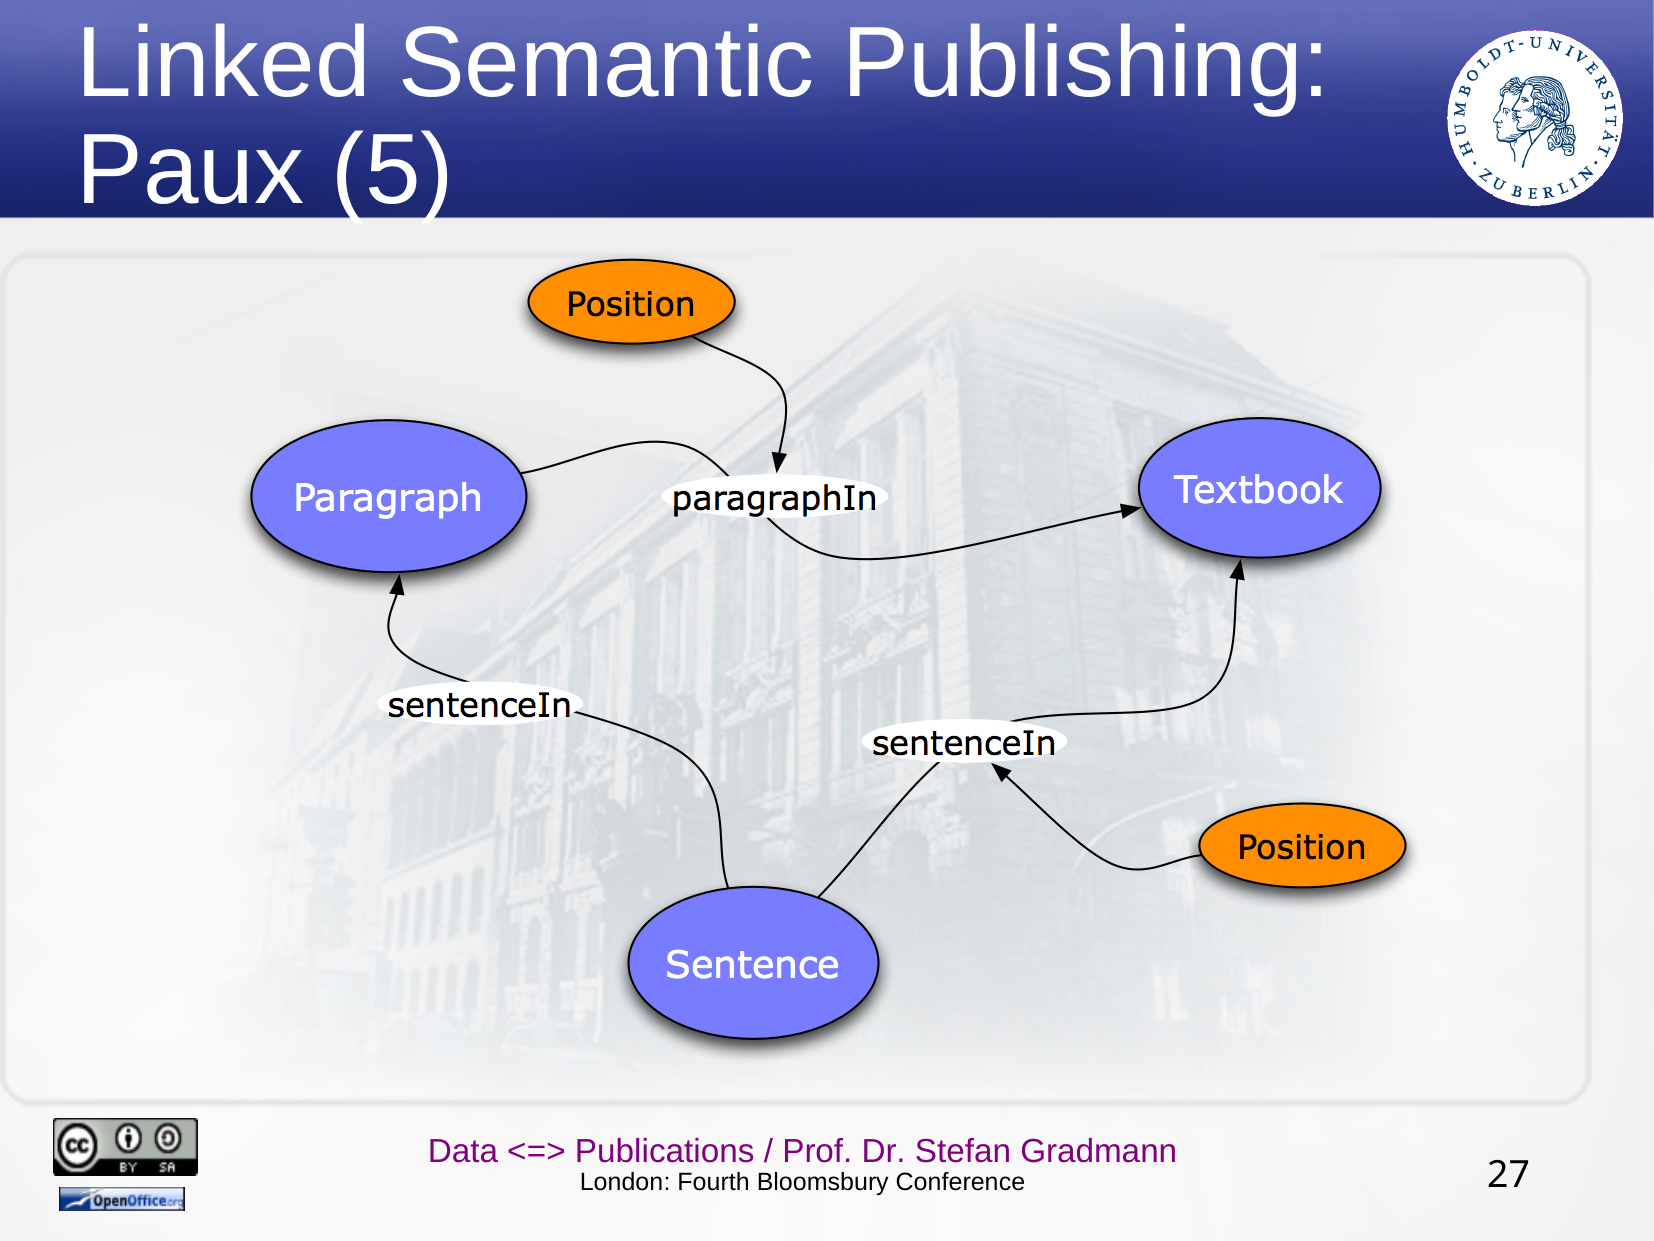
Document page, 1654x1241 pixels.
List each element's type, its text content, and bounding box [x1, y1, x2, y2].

title Linked Semantic Publishing: Paux (5) [76, 0, 1554, 236]
picture [0, 0, 1654, 1241]
